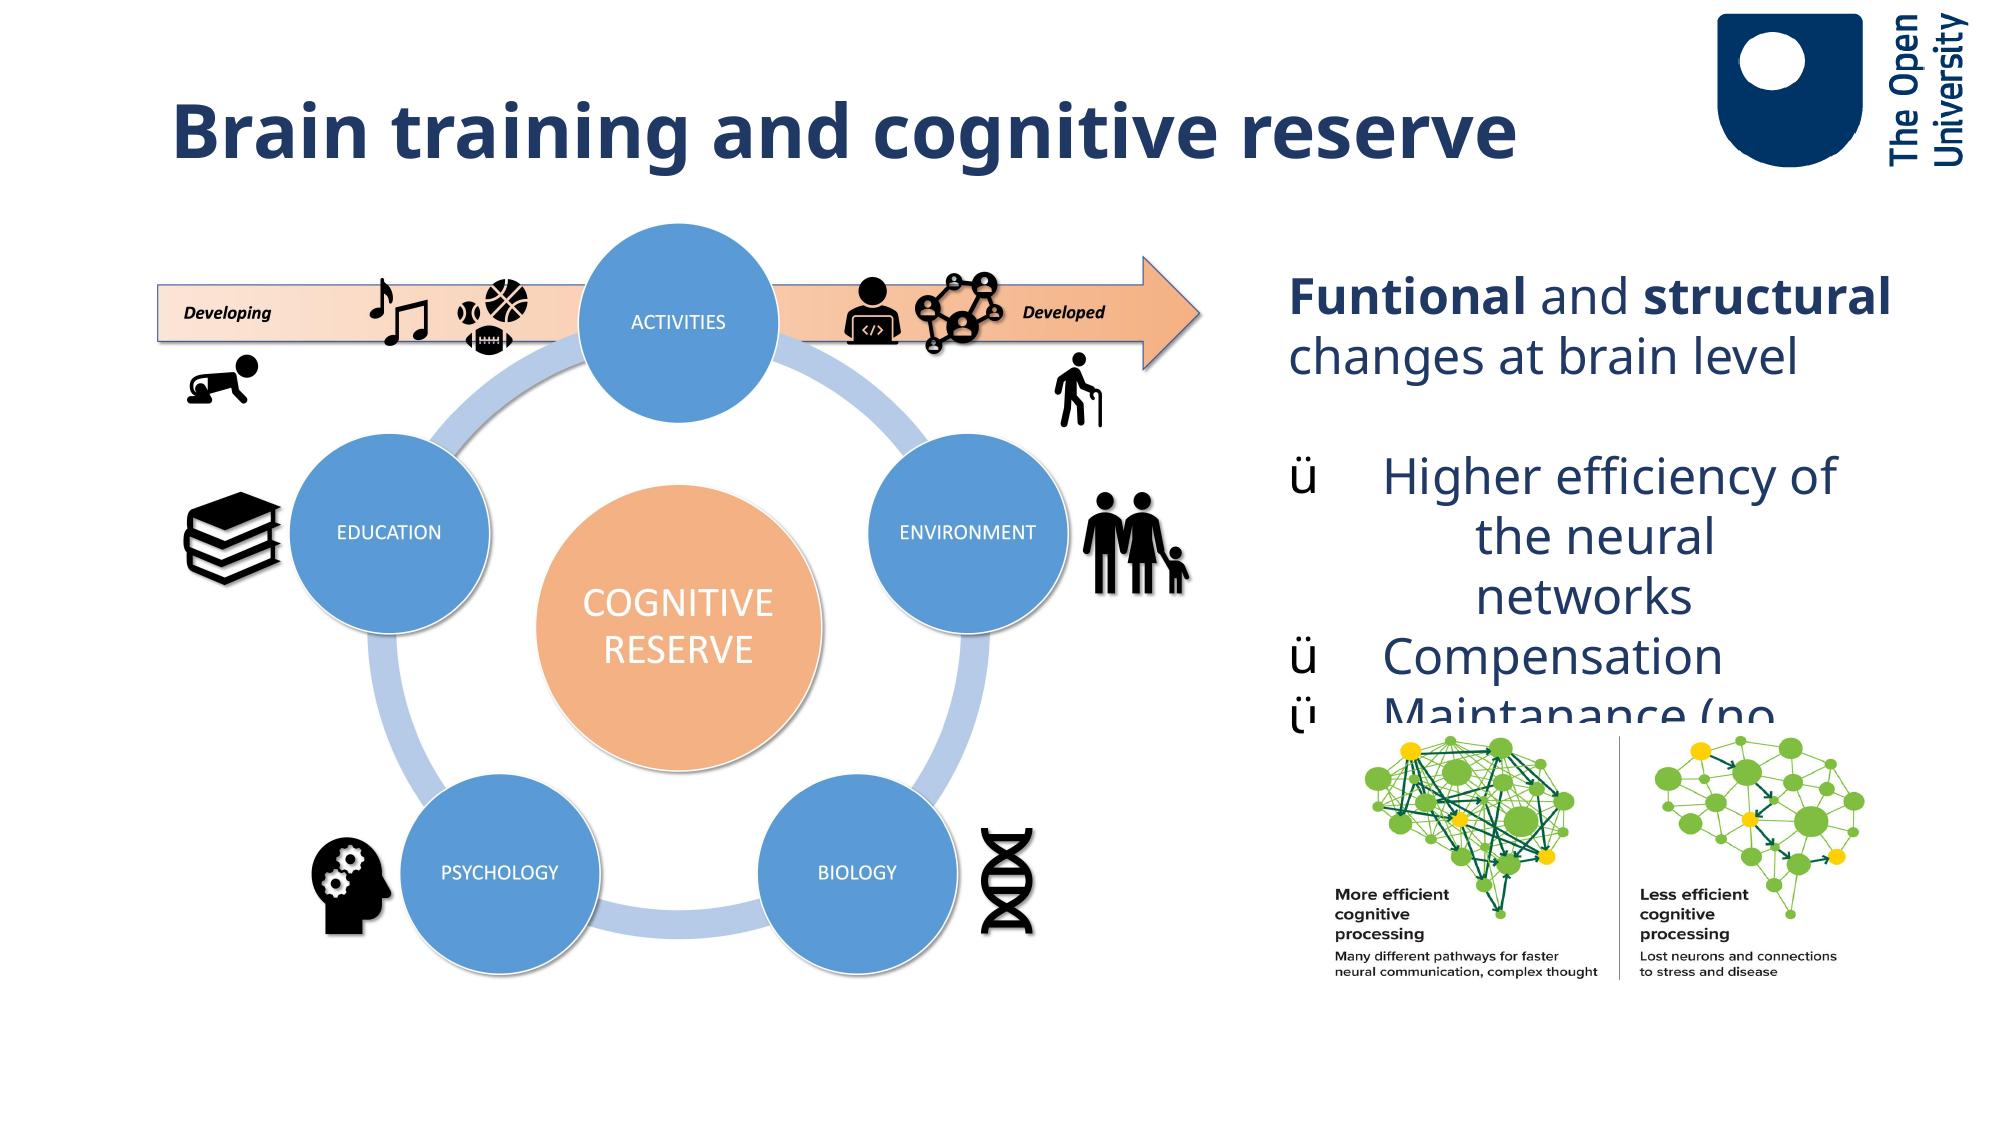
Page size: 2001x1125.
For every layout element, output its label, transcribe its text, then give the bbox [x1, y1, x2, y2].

picture [155, 222, 1206, 981]
text_box Funtional and structural changes at brain level Higher efficiency of the neural networks Compensation Maintanance (no changes) [1273, 257, 1930, 697]
text_box Brain training and cognitive reserve [155, 75, 1677, 182]
picture [1303, 723, 1894, 998]
picture [1716, 10, 1971, 170]
